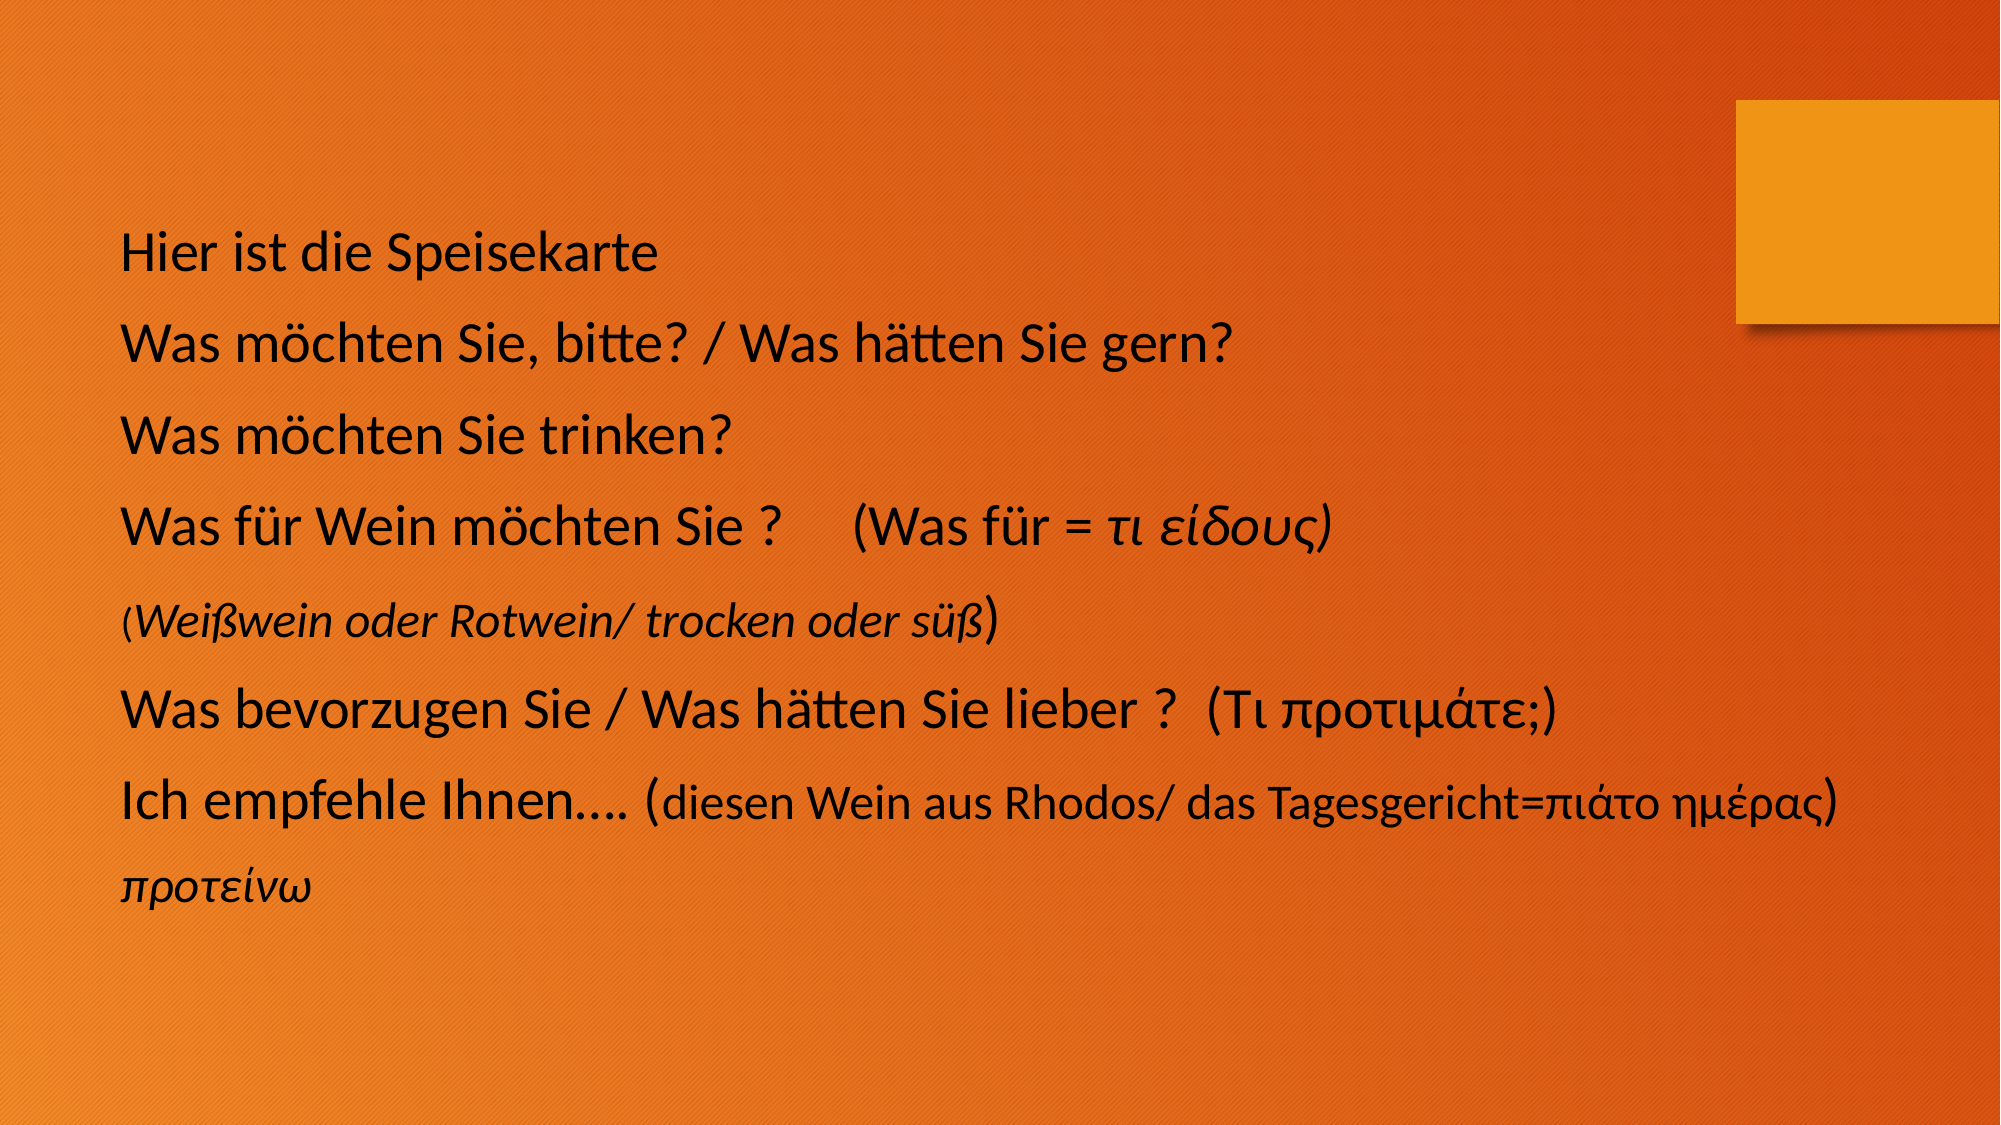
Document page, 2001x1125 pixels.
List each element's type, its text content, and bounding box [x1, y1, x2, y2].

text_box Hier ist die Speisekarte Was möchten Sie, bitte? / Was hätten Sie gern? Was möchten Sie trinken? Was für Wein möchten Sie ? (Was für = τι είδους) (Weißwein oder Rotwein/ trocken oder süß) Was bevorzugen Sie / Was hätten Sie lieber ? (Τι προτιμάτε;) Ich empfehle Ihnen…. (diesen Wein aus Rhodos/ das Tagesgericht=πιάτο ημέρας) προτείνω [105, 200, 1952, 936]
